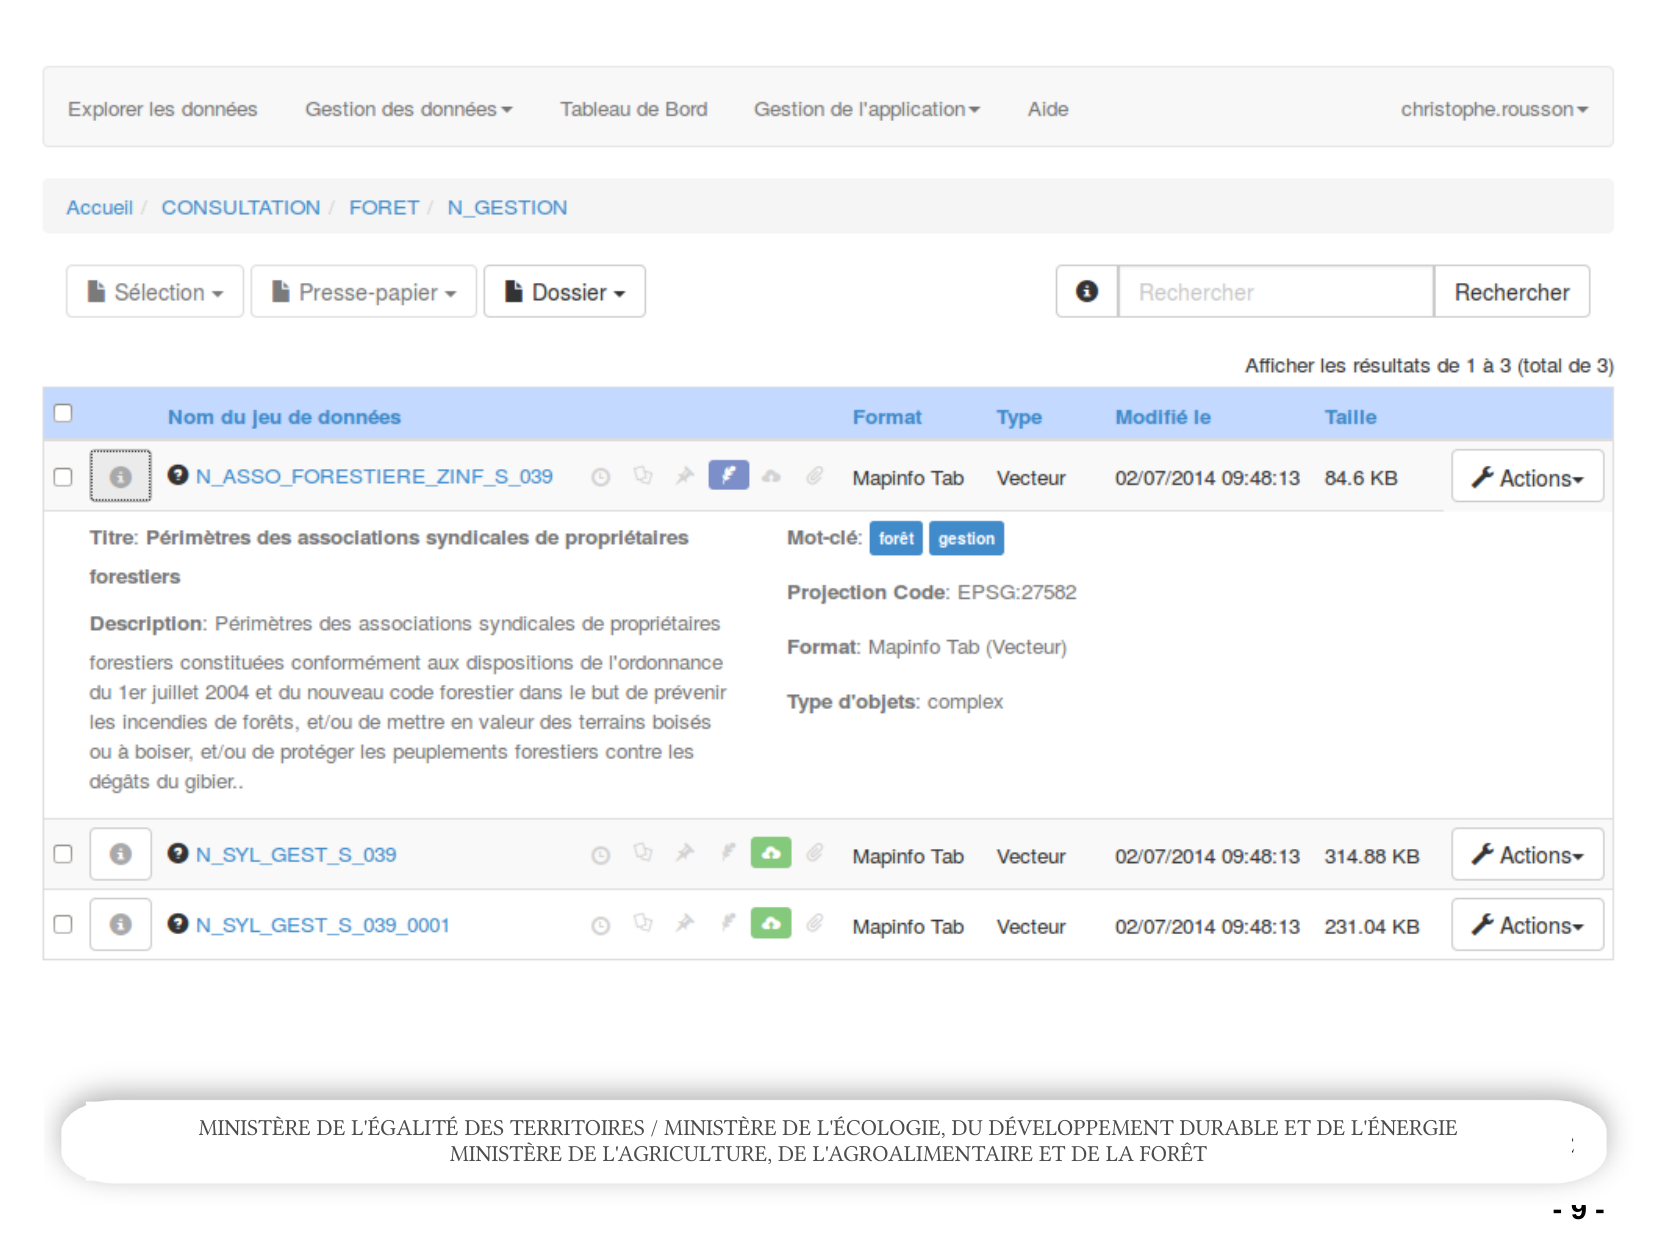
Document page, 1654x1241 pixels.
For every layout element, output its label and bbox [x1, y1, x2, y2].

picture [35, 60, 1619, 970]
picture [44, 1060, 1634, 1205]
